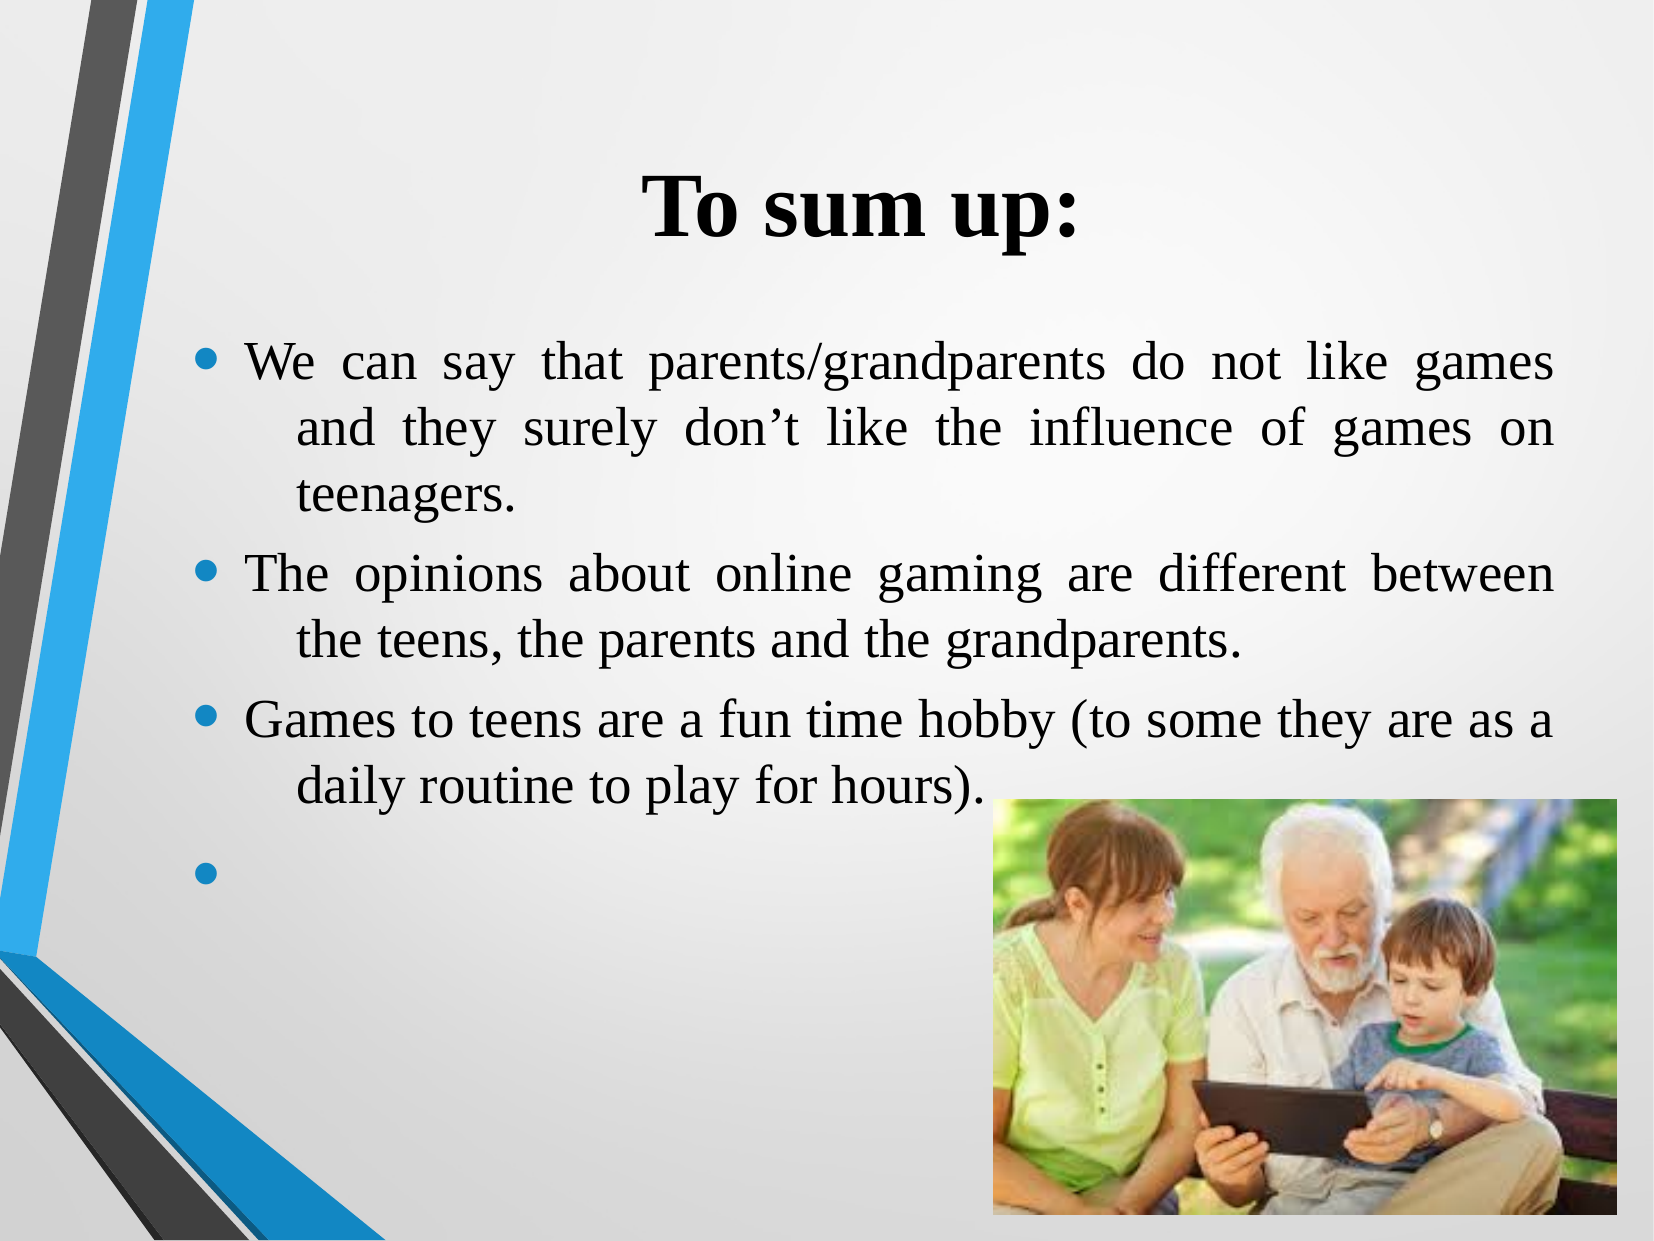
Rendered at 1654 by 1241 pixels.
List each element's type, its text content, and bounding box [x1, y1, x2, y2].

picture [993, 800, 1617, 1215]
title To sum up: [177, 82, 1571, 317]
list We can say that parents/grandparents do not like games and they surely don’t like the influence of games on teenagers. The opinions about online gaming are different between the teens, the parents and the grandparents. Games to teens are a fun time hobby (to some they are as a daily routine to play for hours). [177, 317, 1571, 922]
